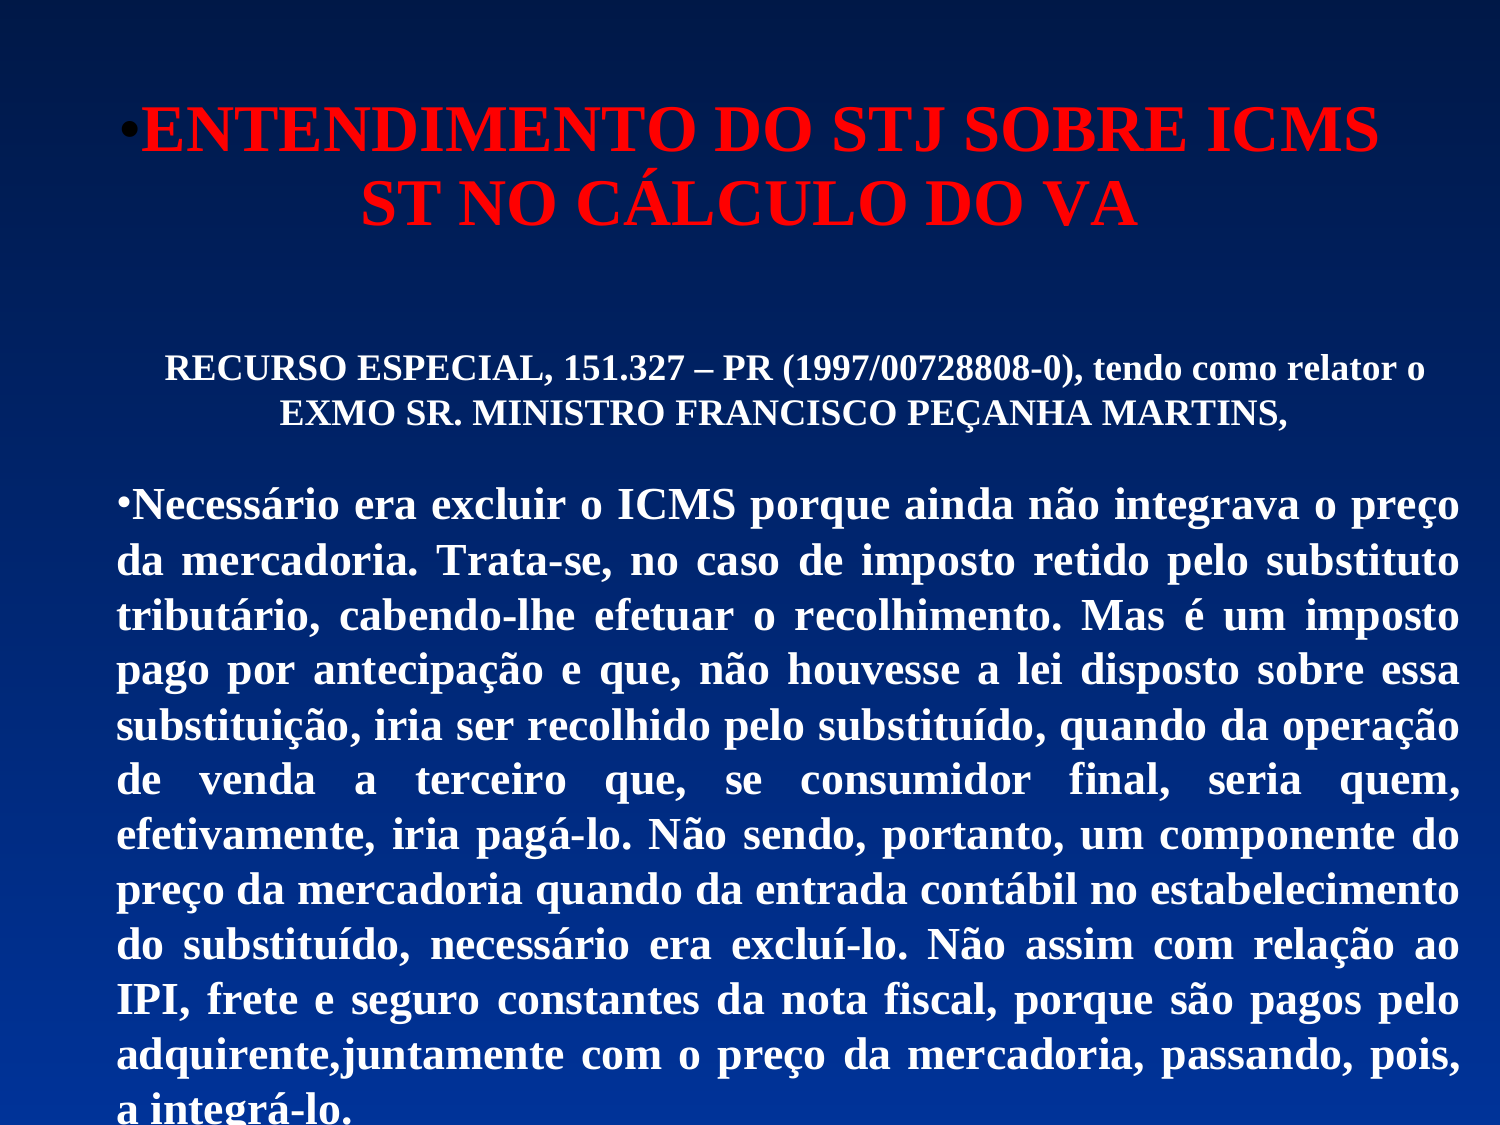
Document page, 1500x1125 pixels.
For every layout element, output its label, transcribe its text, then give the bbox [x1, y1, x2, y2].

title ENTENDIMENTO DO STJ SOBRE ICMS ST NO CÁLCULO DO VA [112, 29, 1388, 236]
text_box RECURSO ESPECIAL, 151.327 – PR (1997/00728808-0), tendo como relator o EXMO SR. MINISTRO FRANCISCO PEÇANHA MARTINS, Necessário era excluir o ICMS porque ainda não integrava o preço da mercadoria. Trata-se, no caso de imposto retido pelo substituto tributário, cabendo-lhe efetuar o recolhimento. Mas é um imposto pago por antecipação e que, não houvesse a lei disposto sobre essa substituição, iria ser recolhido pelo substituído, quando da operação de venda a terceiro que, se consumidor final, seria quem, efetivamente, iria pagá-lo. Não sendo, portanto, um componente do preço da mercadoria quando da entrada contábil no estabelecimento do substituído, necessário era excluí-lo. Não assim com relação ao IPI, frete e seguro constantes da nota fiscal, porque são pagos pelo adquirente,juntamente com o preço da mercadoria, passando, pois, a integrá-lo. [101, 236, 1477, 1125]
